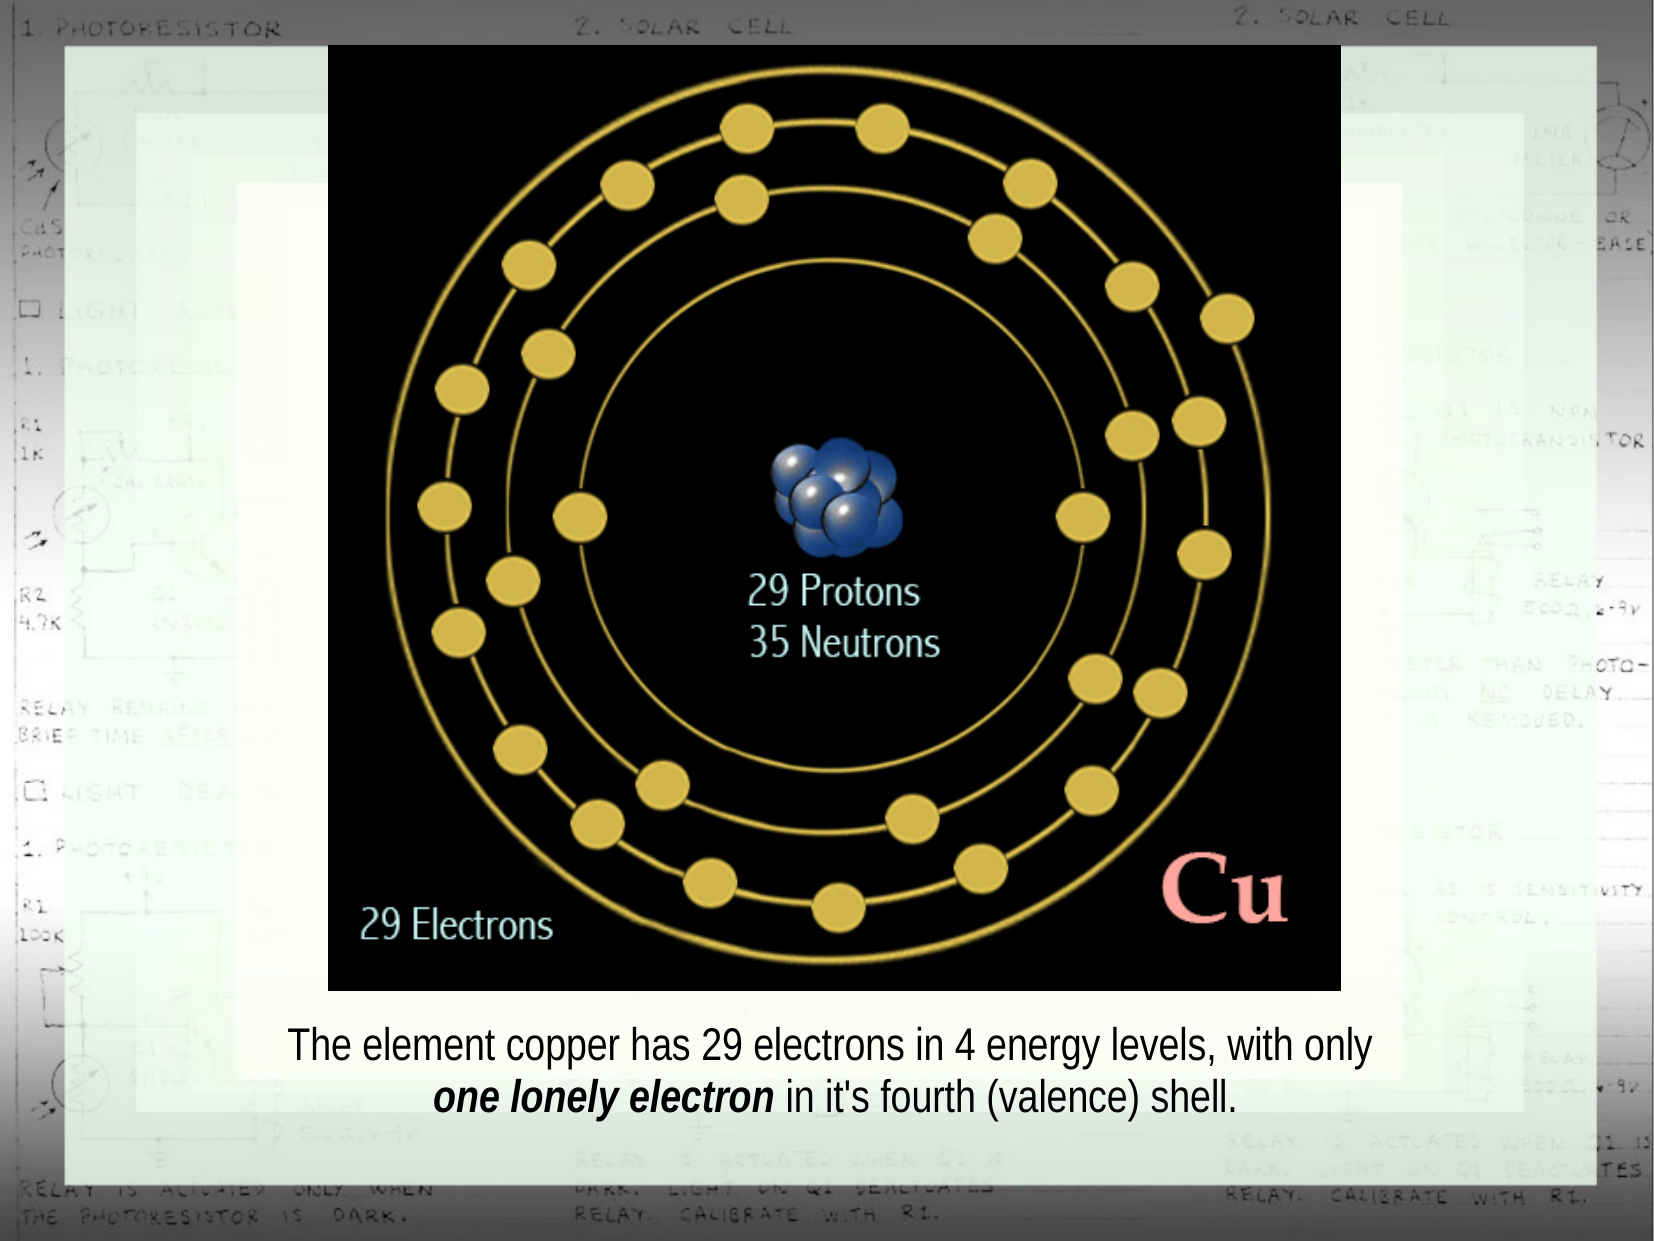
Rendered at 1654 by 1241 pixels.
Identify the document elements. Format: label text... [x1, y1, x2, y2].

picture [0, 0, 1654, 1241]
title The element copper has 29 electrons in 4 energy levels, with only one lonely electron in it's fourth (valence) shell. [93, 1003, 1579, 1137]
